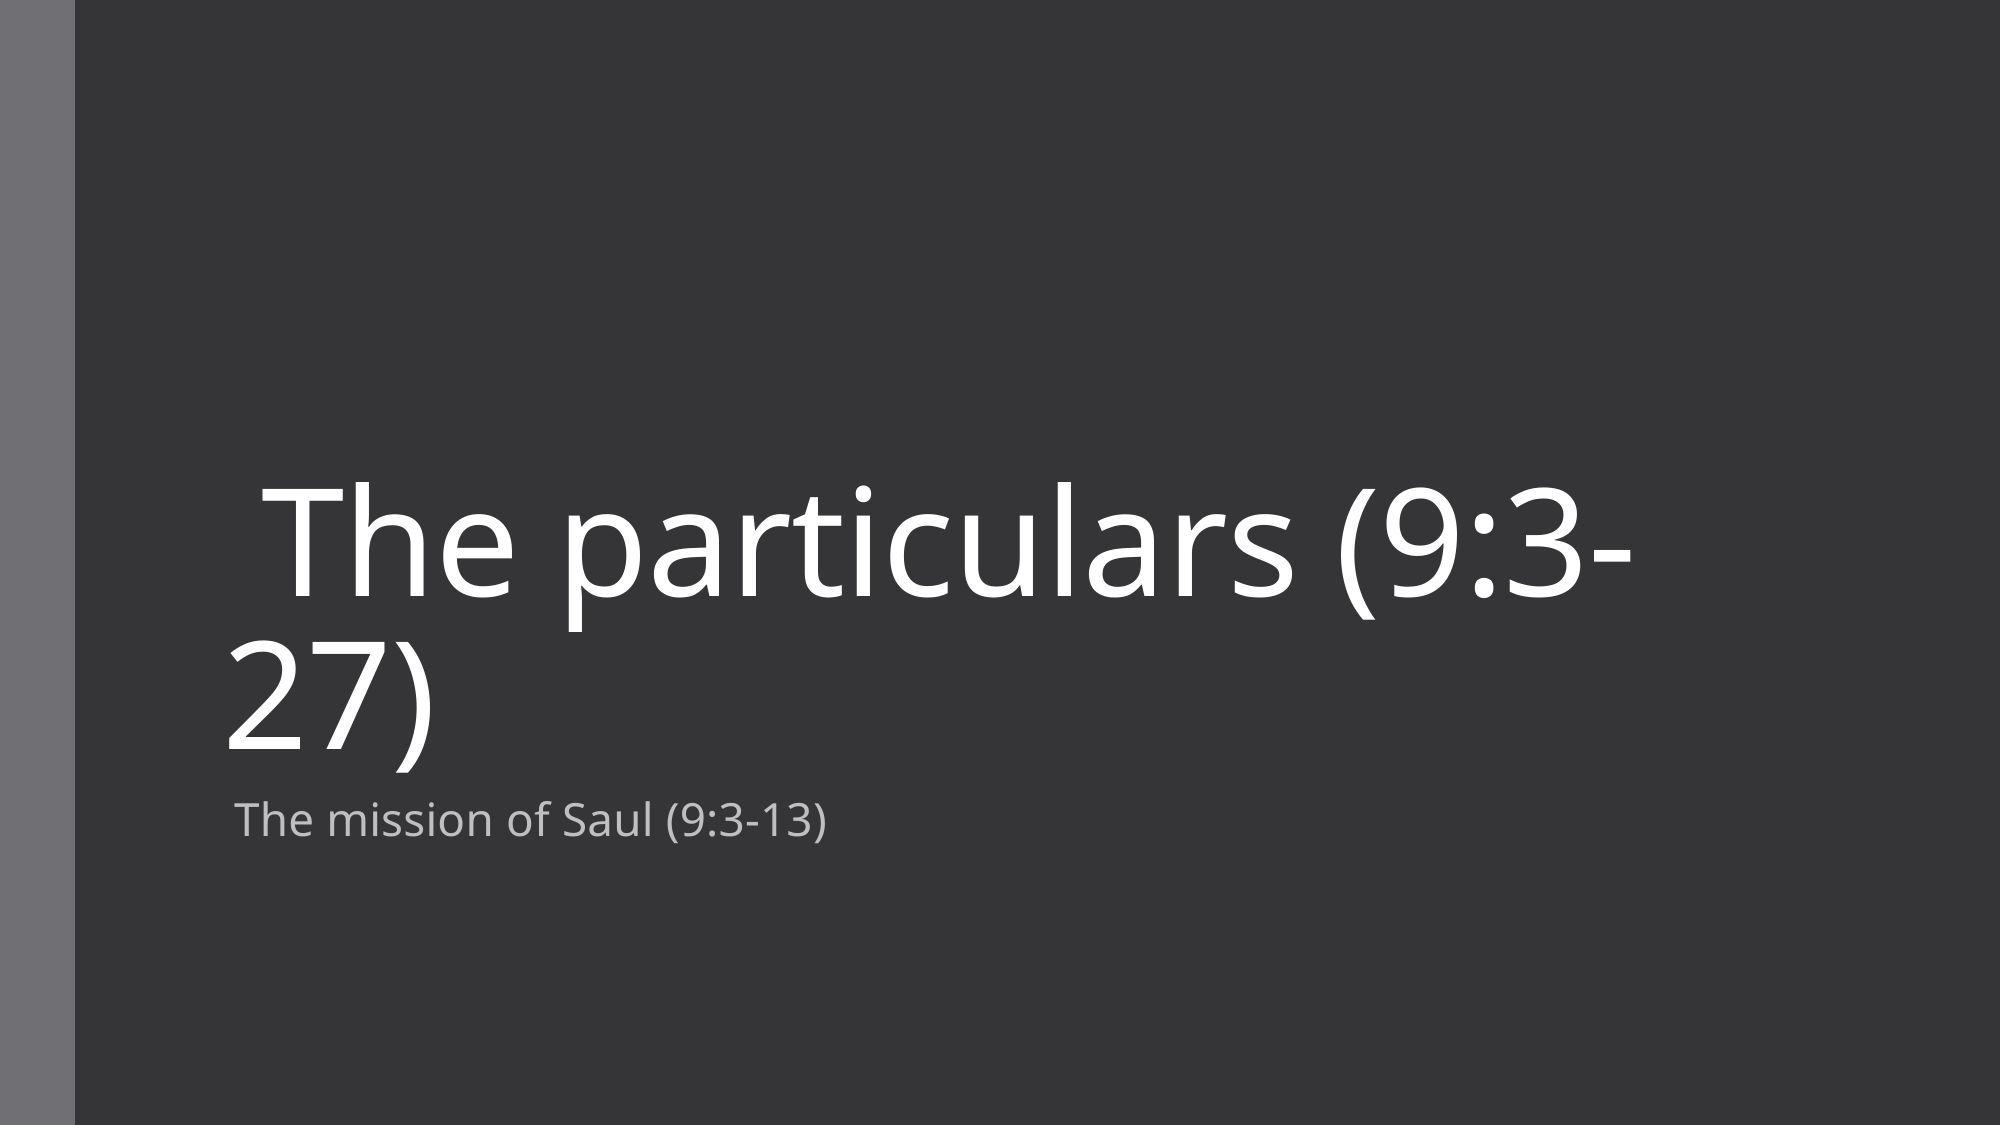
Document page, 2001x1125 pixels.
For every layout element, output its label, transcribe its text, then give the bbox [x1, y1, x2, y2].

subtitle The mission of Saul (9:3-13) [206, 787, 1752, 1066]
title The particulars (9:3-27) [206, 124, 1752, 787]
